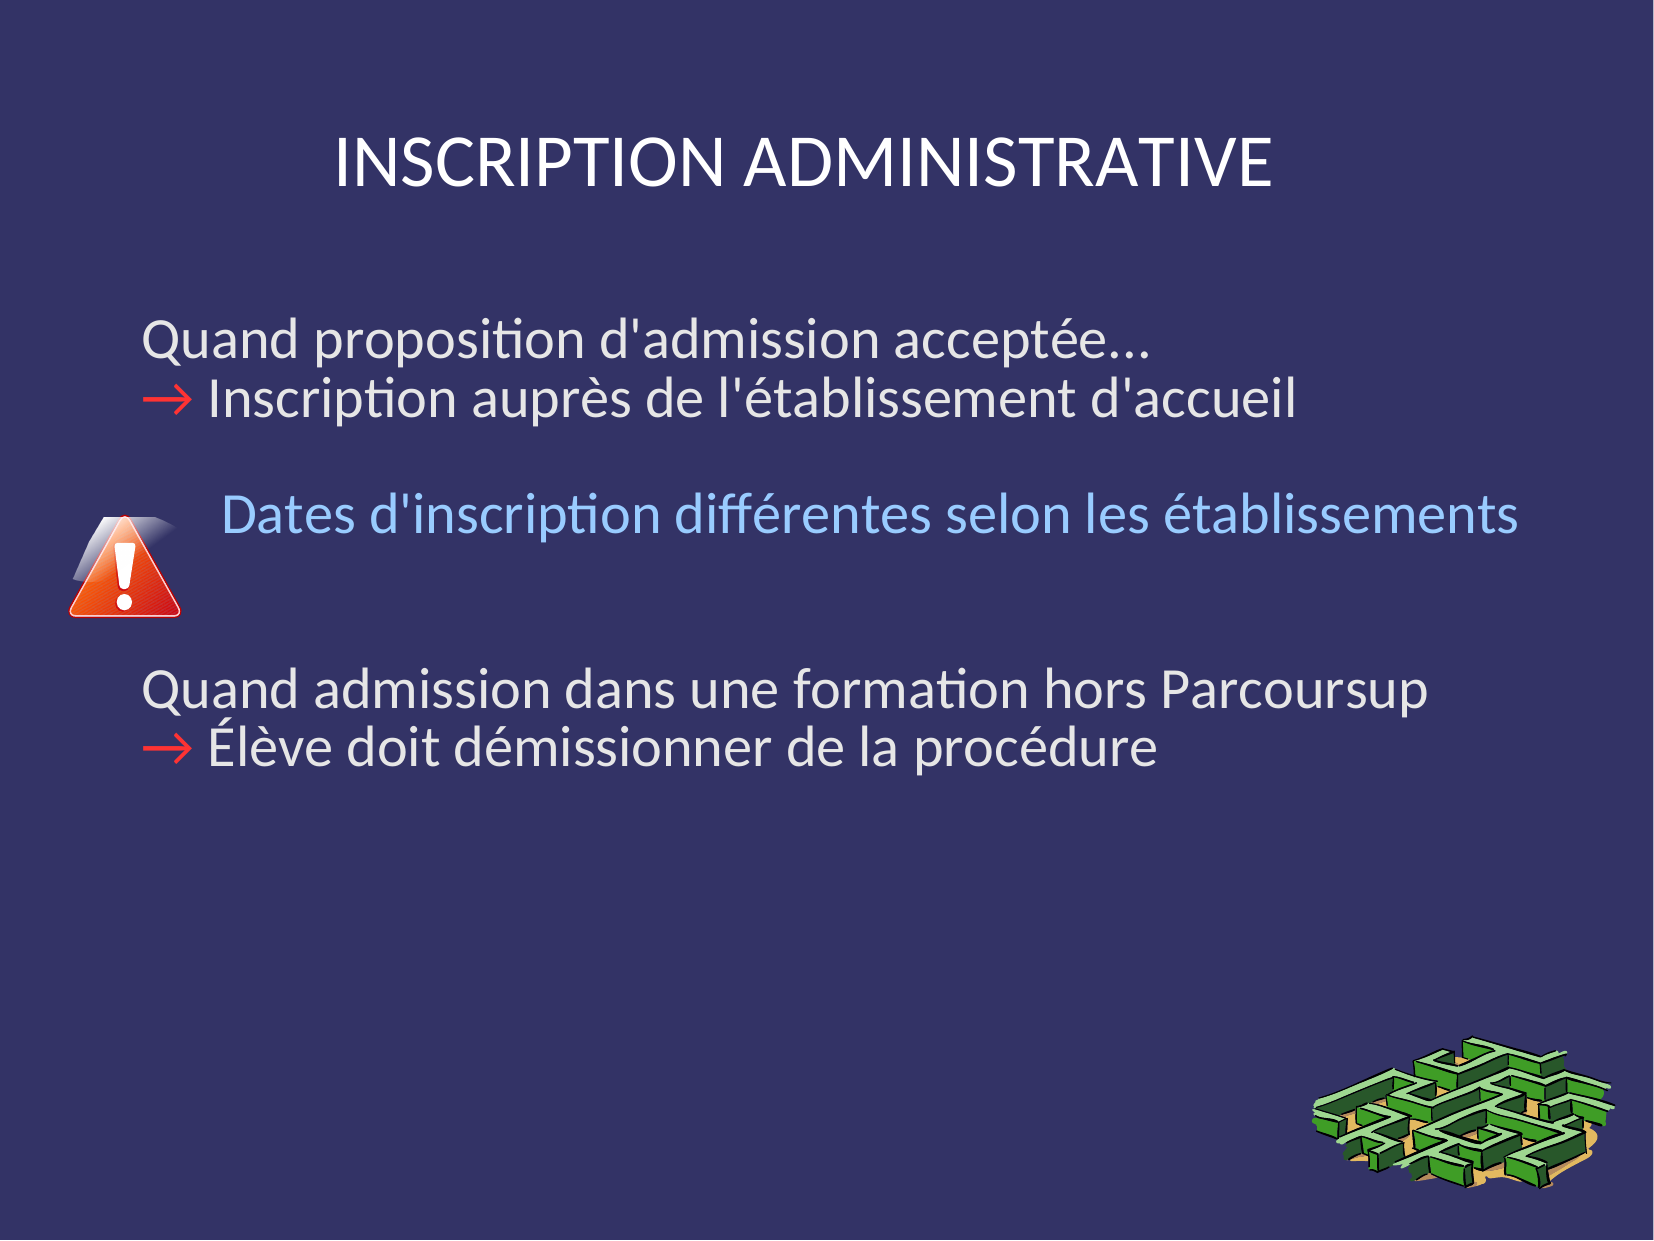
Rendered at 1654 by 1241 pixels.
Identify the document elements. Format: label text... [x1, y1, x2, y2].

title INSCRIPTION ADMINISTRATIVE [106, 15, 1519, 315]
picture [49, 488, 201, 650]
list Quand proposition d'admission acceptée... → Inscription auprès de l'établissement d'accueil Dates d'inscription différentes selon les établissements Quand admission dans une formation hors Parcoursup → Élève doit démissionner de la procédure [59, 315, 1571, 1241]
